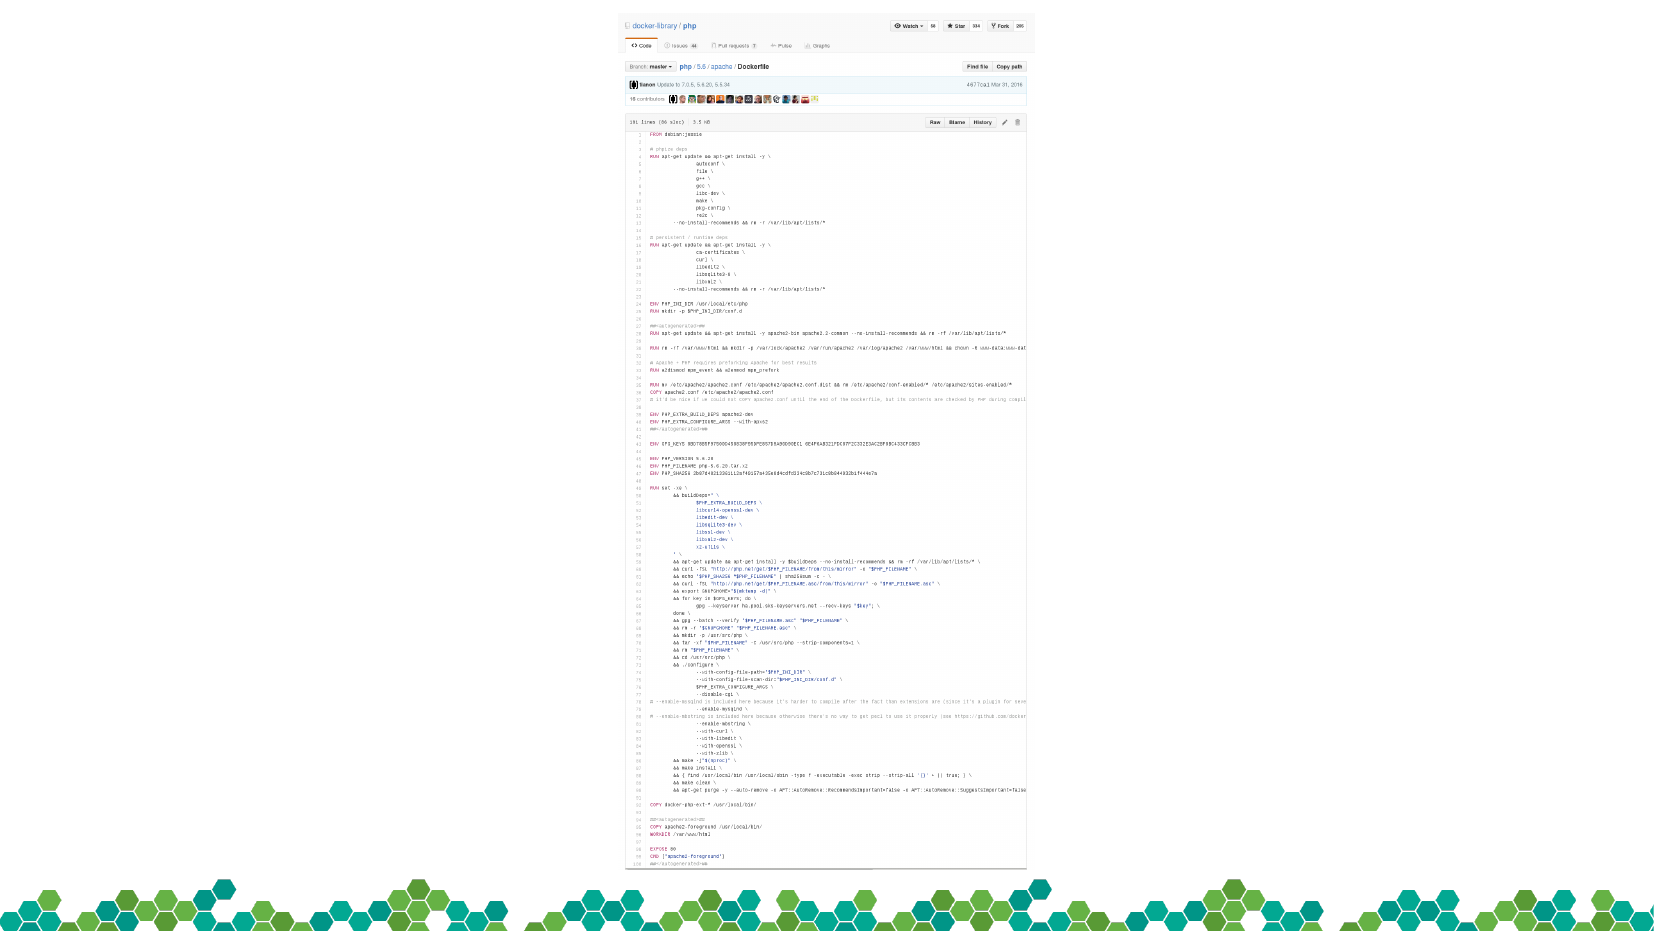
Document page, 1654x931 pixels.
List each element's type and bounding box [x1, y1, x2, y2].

picture [0, 871, 1654, 931]
picture [618, 13, 1035, 870]
